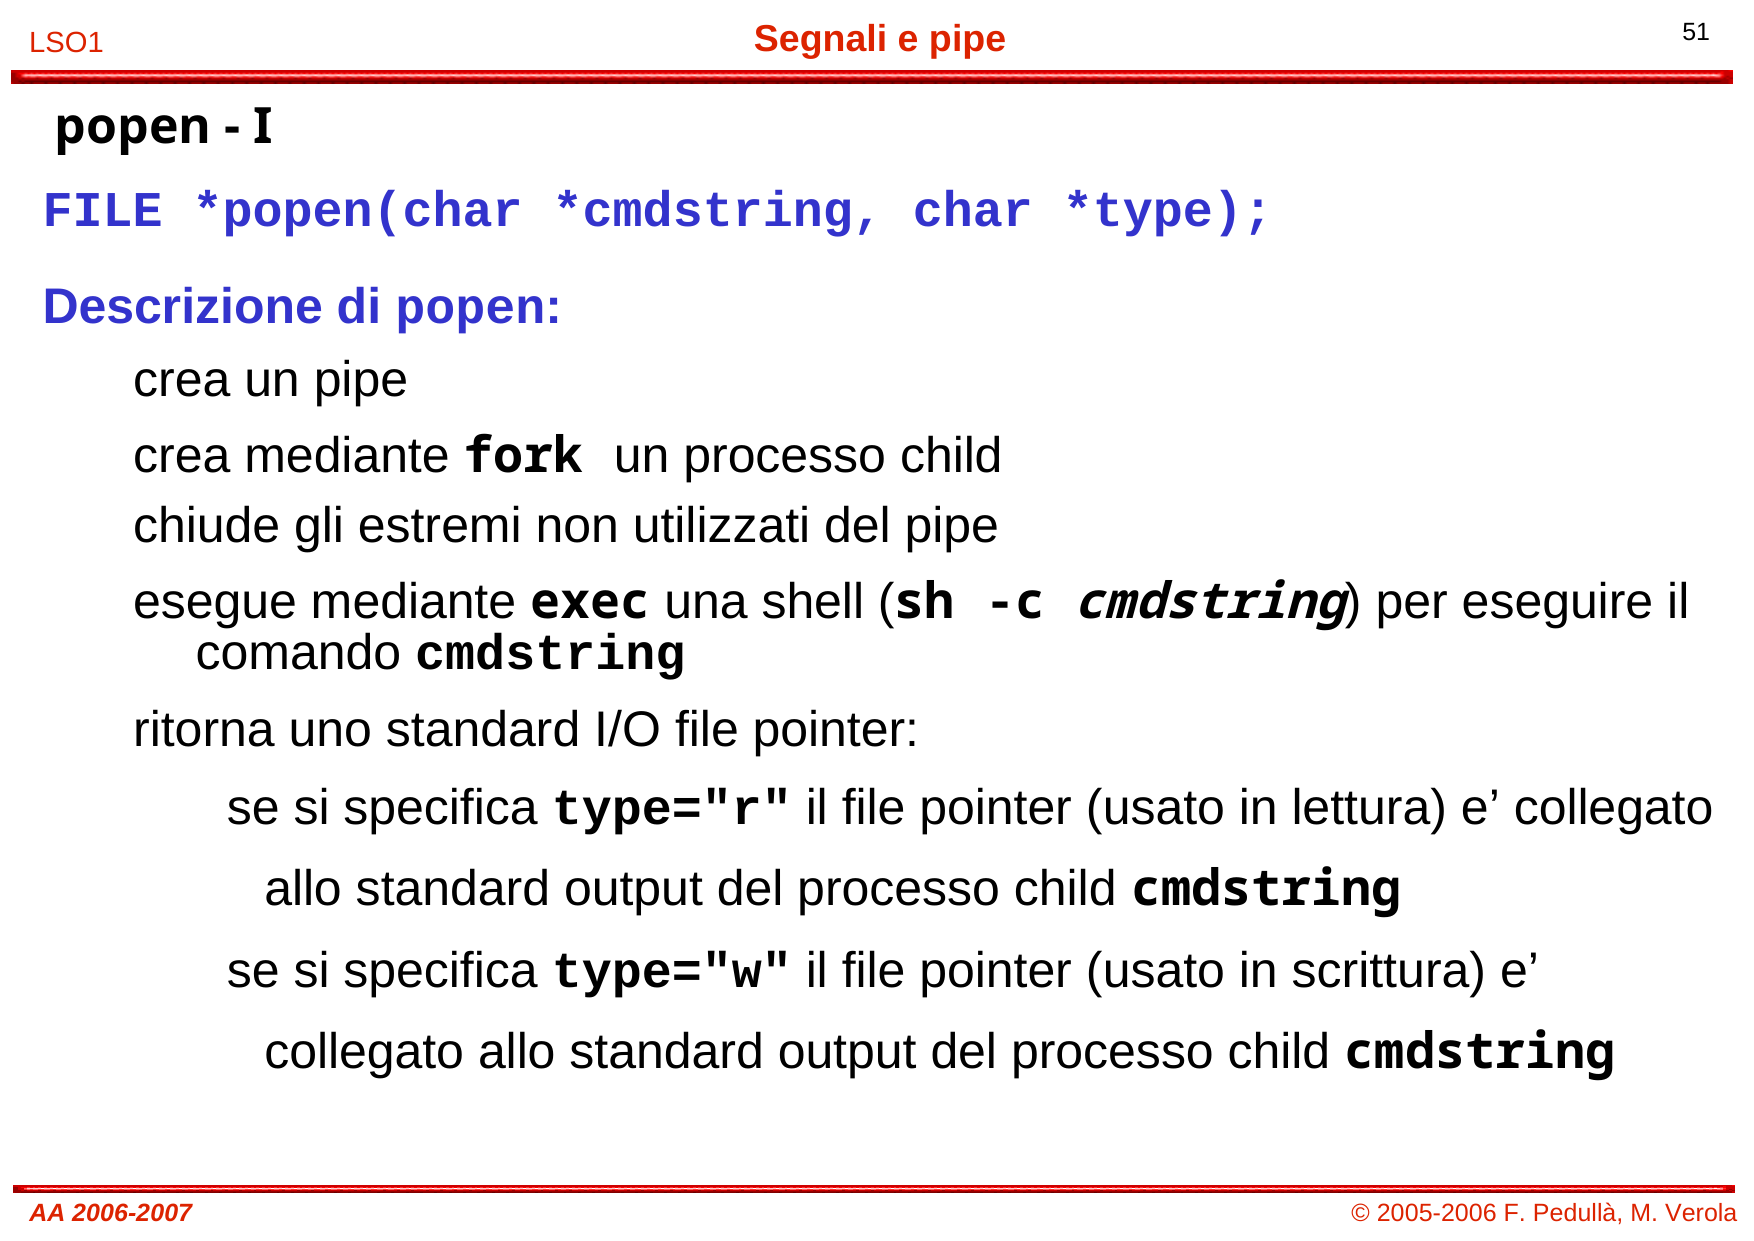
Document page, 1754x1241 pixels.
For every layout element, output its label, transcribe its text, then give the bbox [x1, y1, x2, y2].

title popen - I [40, 78, 1714, 174]
list FILE *popen(char *cmdstring, char *type); Descrizione di popen: crea un pipe crea mediante fork un processo child chiude gli estremi non utilizzati del pipe esegue mediante exec una shell (sh -c cmdstring) per eseguire il comando cmdstring ritorna uno standard I/O file pointer: se si specifica type="r" il file pointer (usato in lettura) e’ collegato allo standard output del processo child cmdstring se si specifica type="w" il file pointer (usato in scrittura) e’ collegato allo standard output del processo child cmdstring [24, 177, 1741, 1196]
picture [11, 70, 1733, 84]
picture [13, 1185, 24, 1193]
